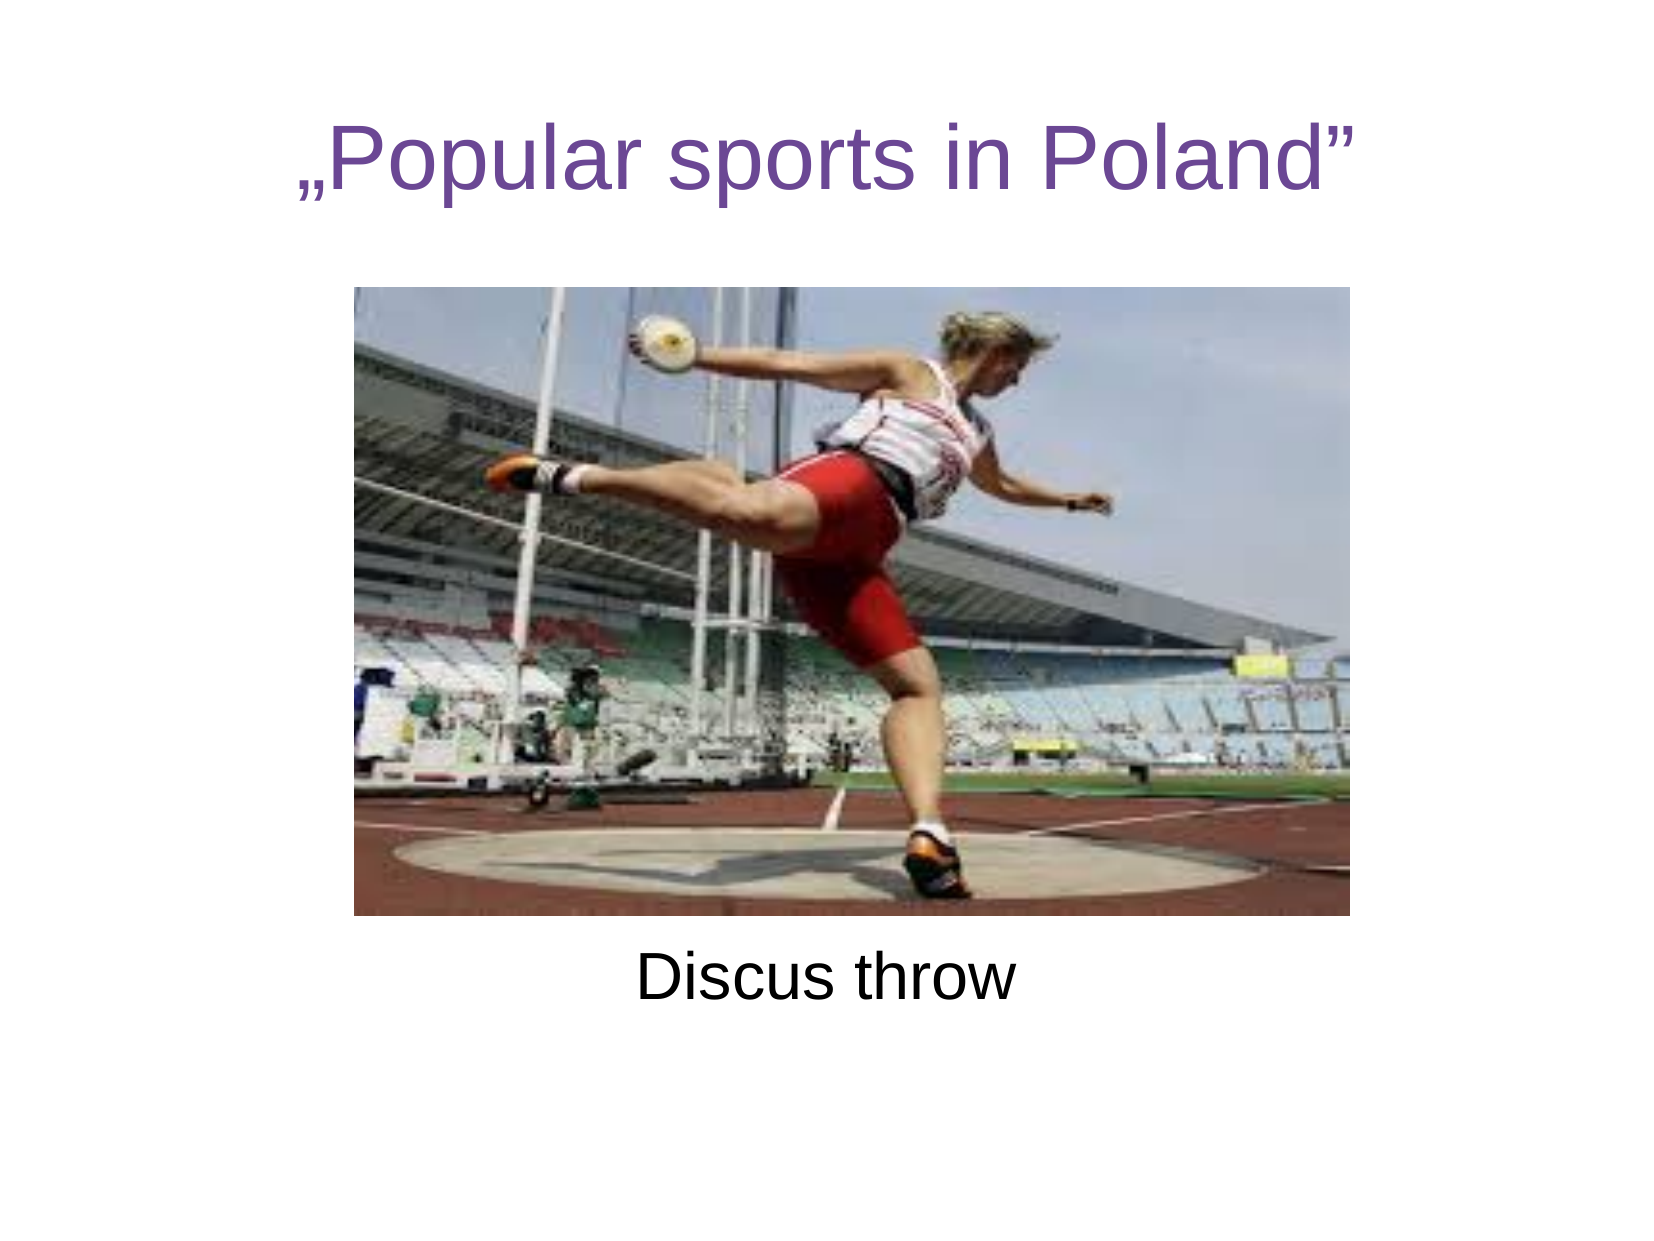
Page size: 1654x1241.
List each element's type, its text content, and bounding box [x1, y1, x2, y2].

subtitle Discus throw [82, 288, 1571, 1111]
title „Popular sports in Poland” [82, 49, 1571, 257]
picture [354, 287, 1350, 916]
